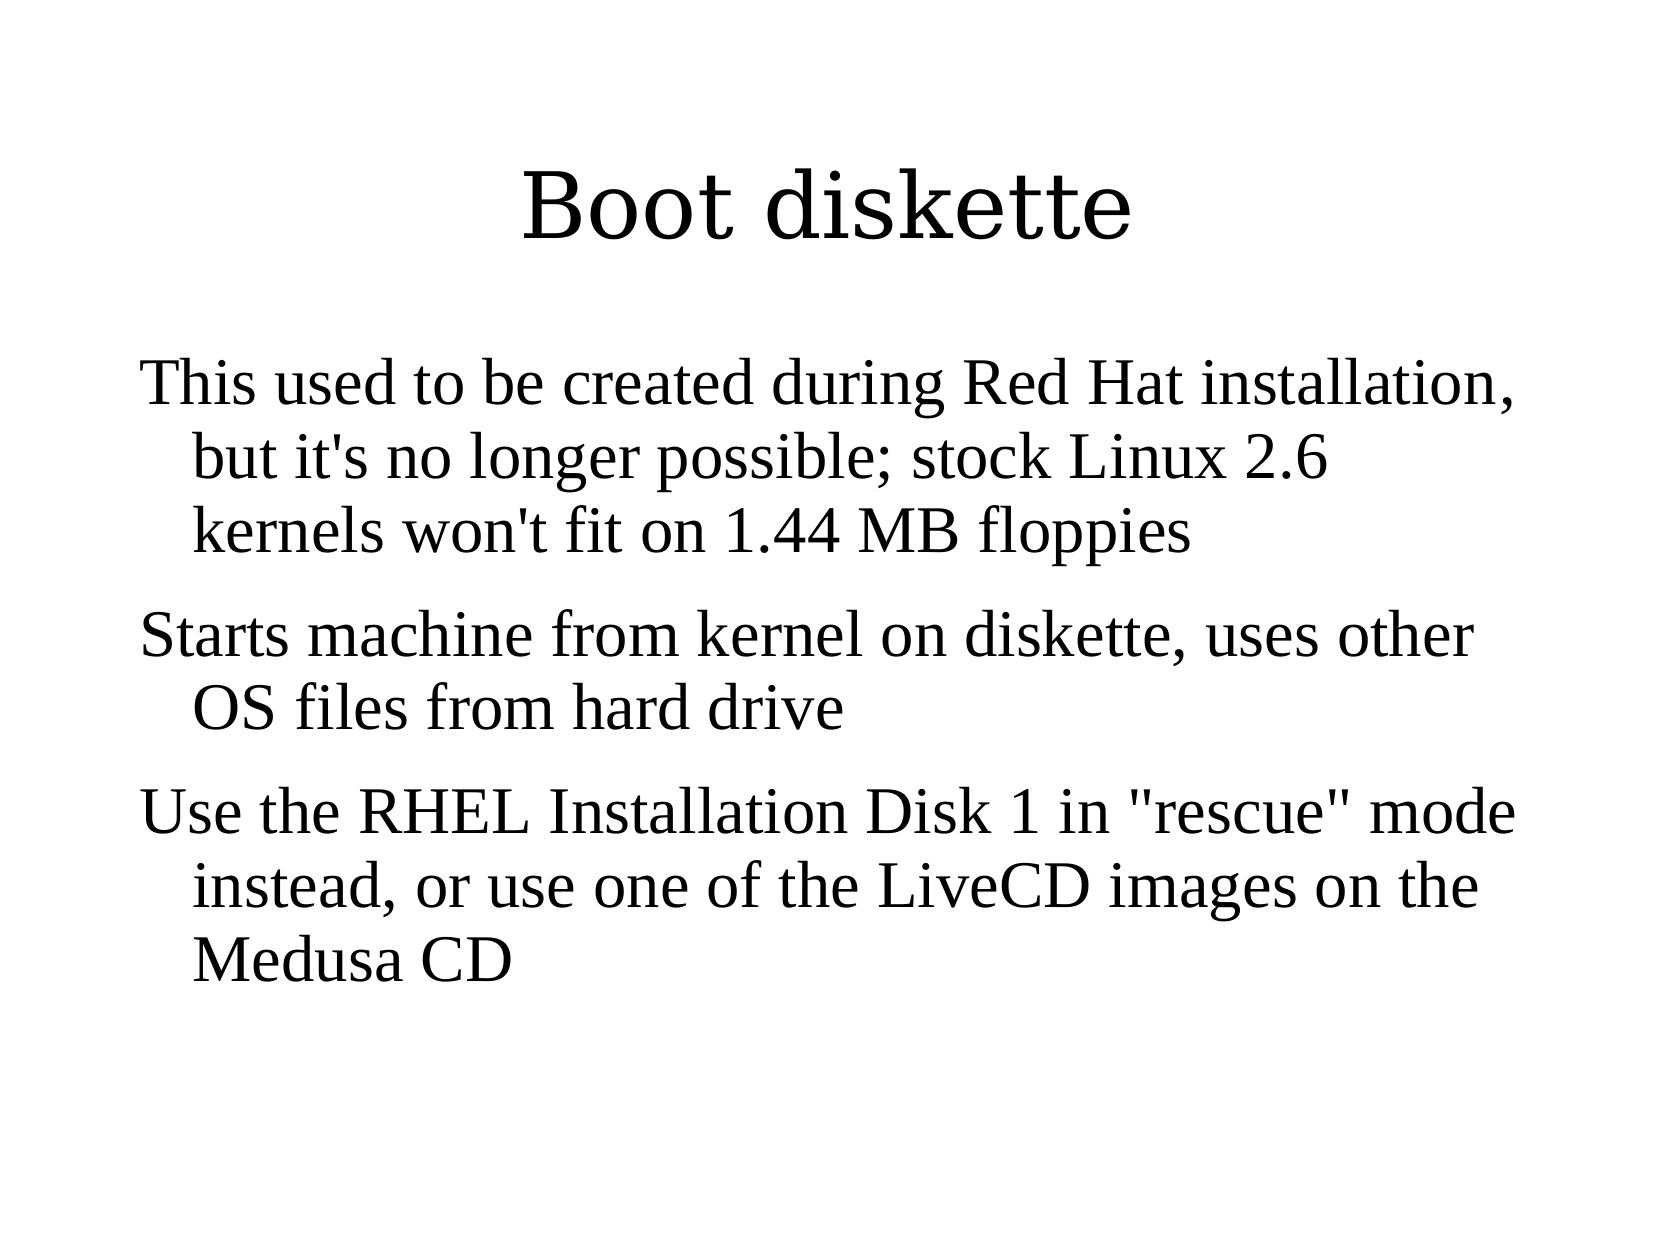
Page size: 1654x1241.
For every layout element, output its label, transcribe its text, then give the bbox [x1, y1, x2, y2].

title Boot diskette [121, 102, 1534, 311]
list This used to be created during Red Hat installation, but it's no longer possible; stock Linux 2.6 kernels won't fit on 1.44 MB floppies Starts machine from kernel on diskette, uses other OS files from hard drive Use the RHEL Installation Disk 1 in "rescue" mode instead, or use one of the LiveCD images on the Medusa CD [121, 344, 1534, 1191]
